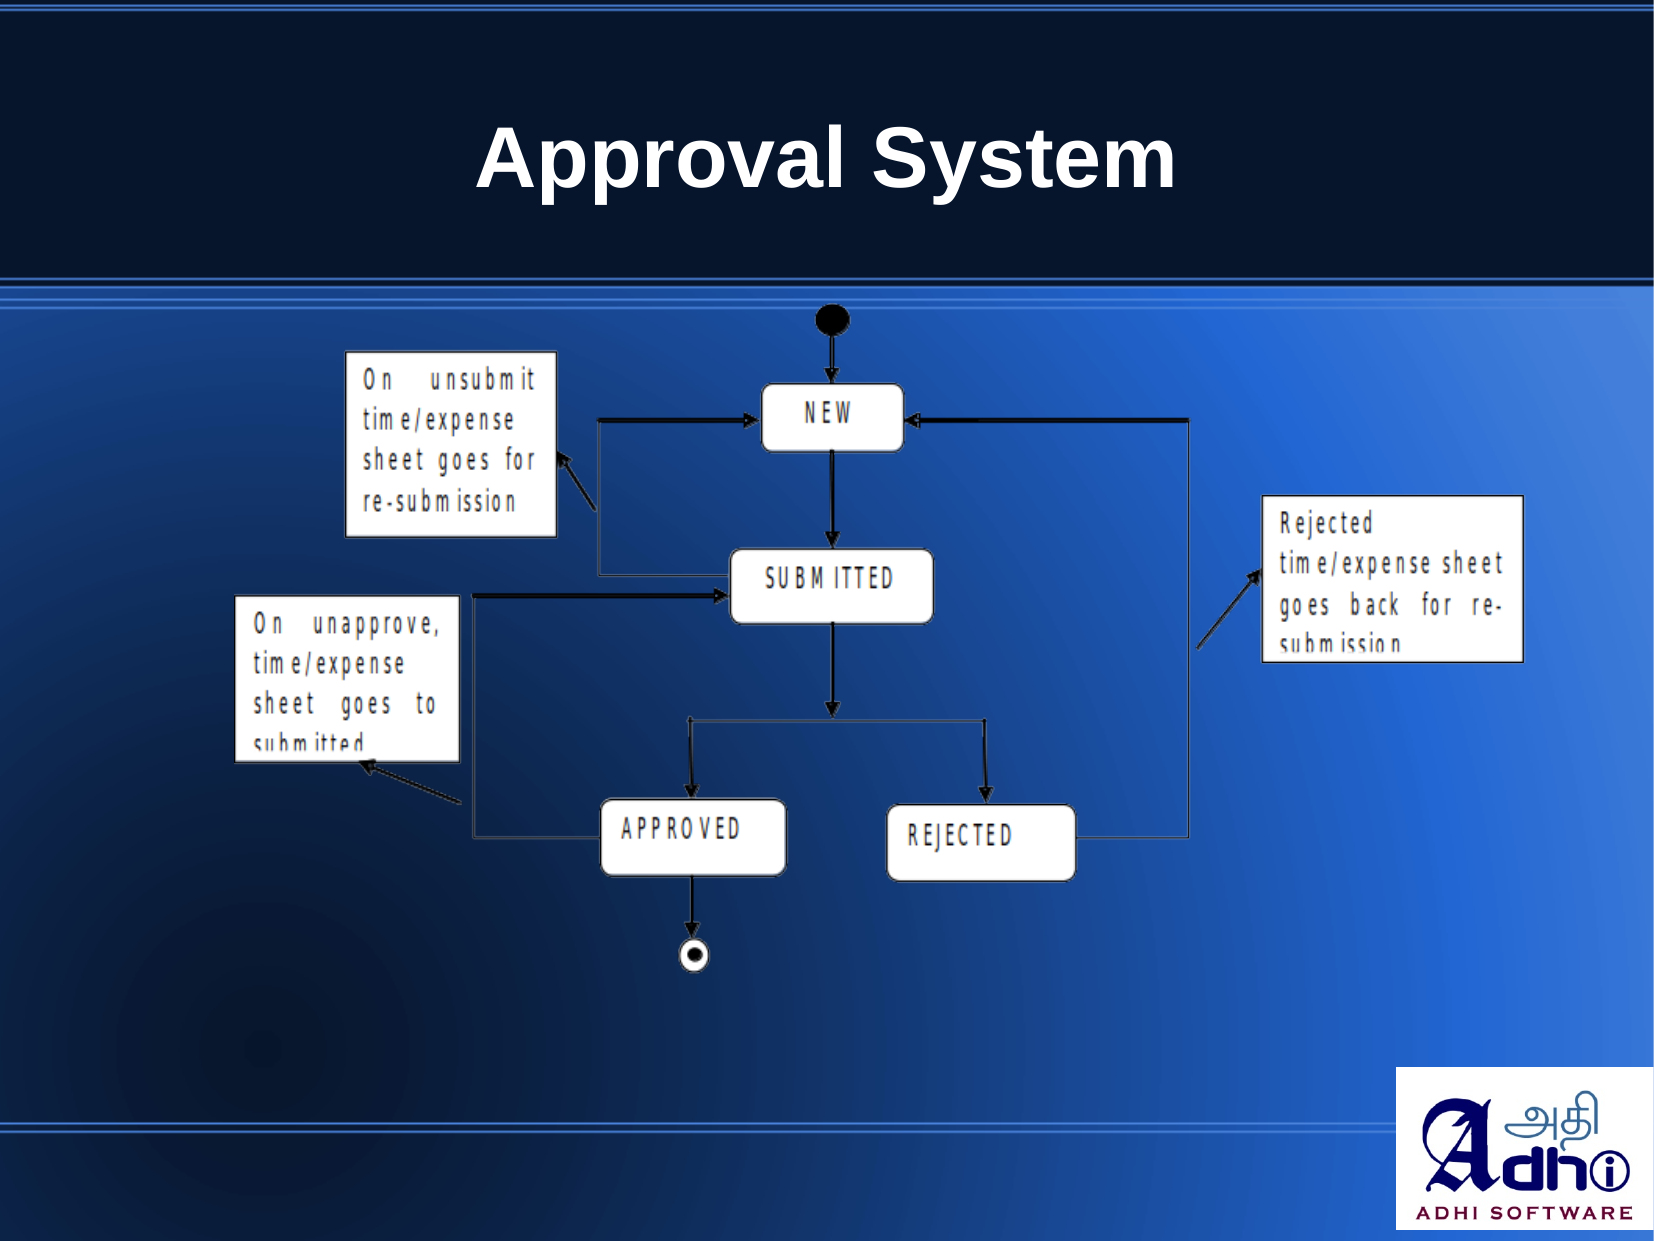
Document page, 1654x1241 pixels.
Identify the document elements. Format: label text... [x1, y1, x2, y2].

picture [0, 0, 1654, 1241]
title Approval System [82, 49, 1571, 257]
